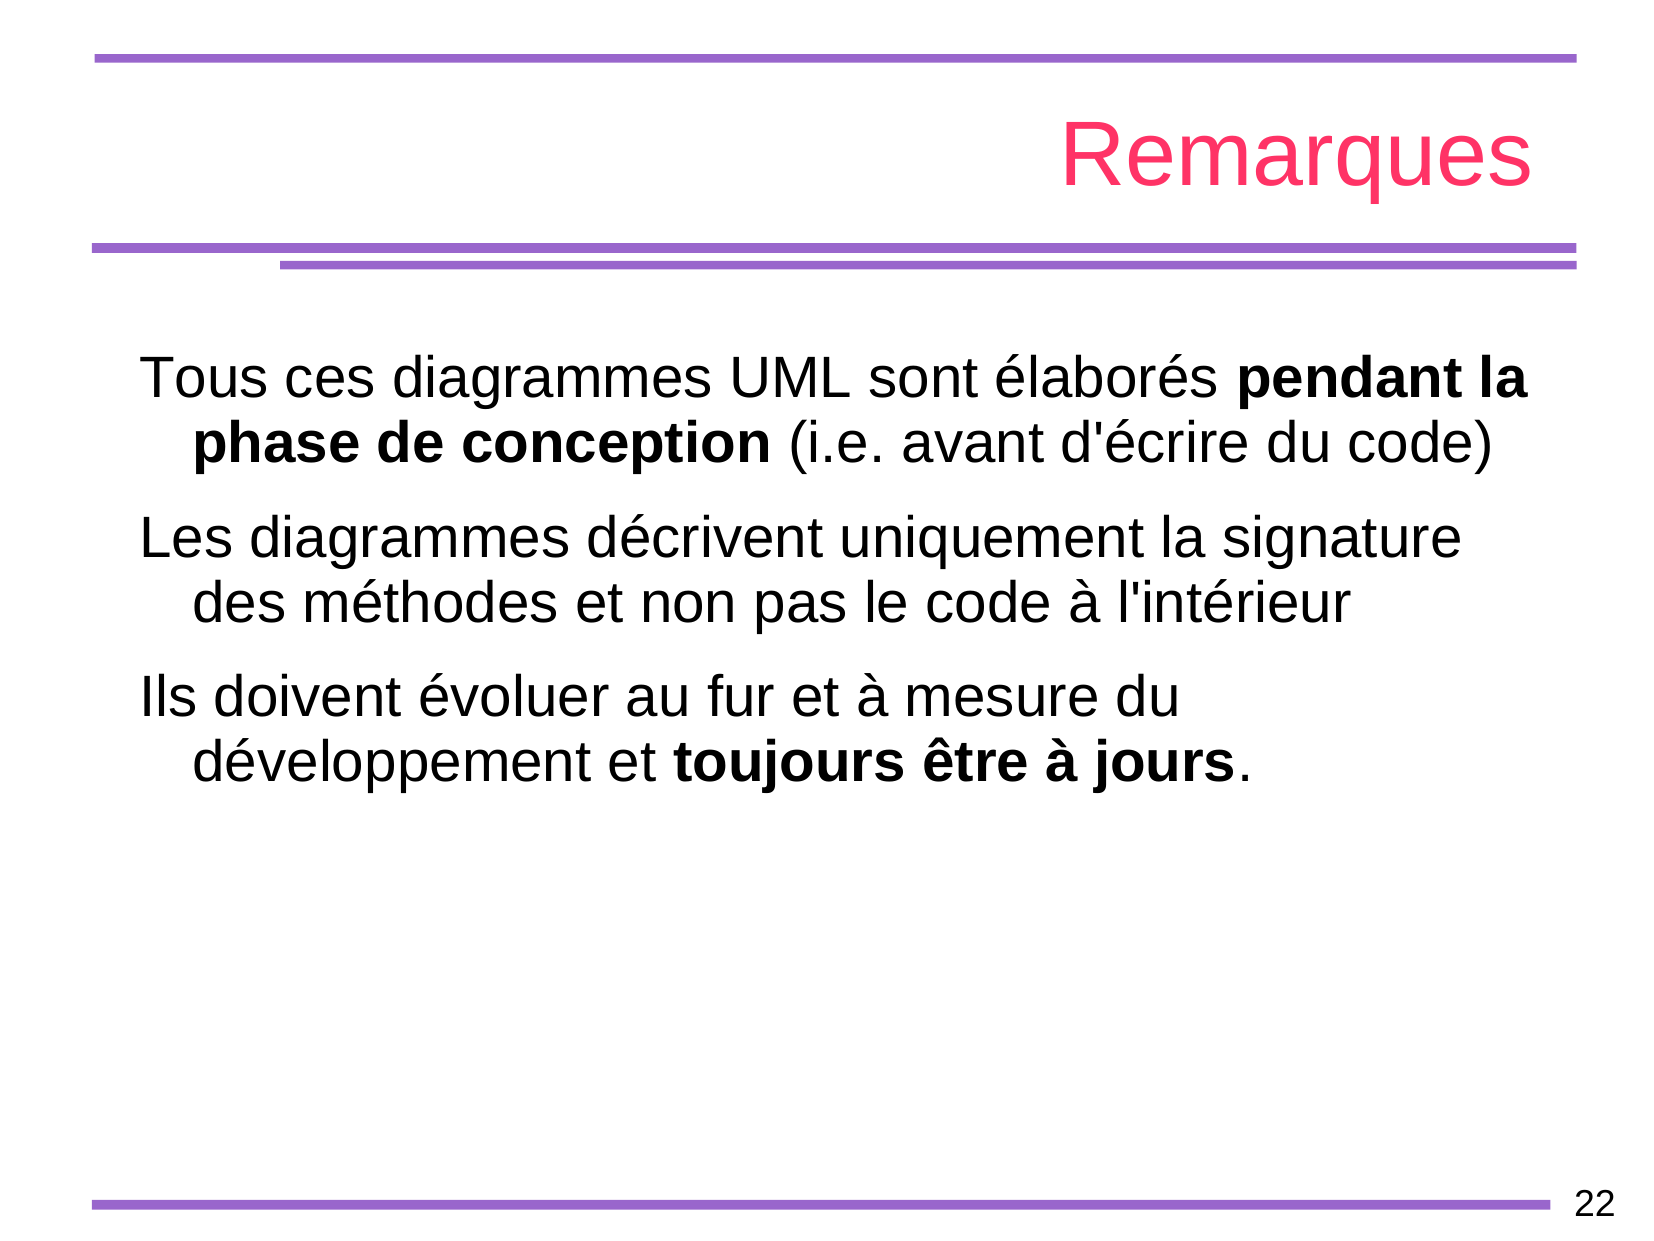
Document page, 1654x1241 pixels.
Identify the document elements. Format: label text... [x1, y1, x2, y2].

list Tous ces diagrammes UML sont élaborés pendant la phase de conception (i.e. avant d'écrire du code) Les diagrammes décrivent uniquement la signature des méthodes et non pas le code à l'intérieur Ils doivent évoluer au fur et à mesure du développement et toujours être à jours. [121, 344, 1534, 1127]
title Remarques [121, 49, 1534, 257]
